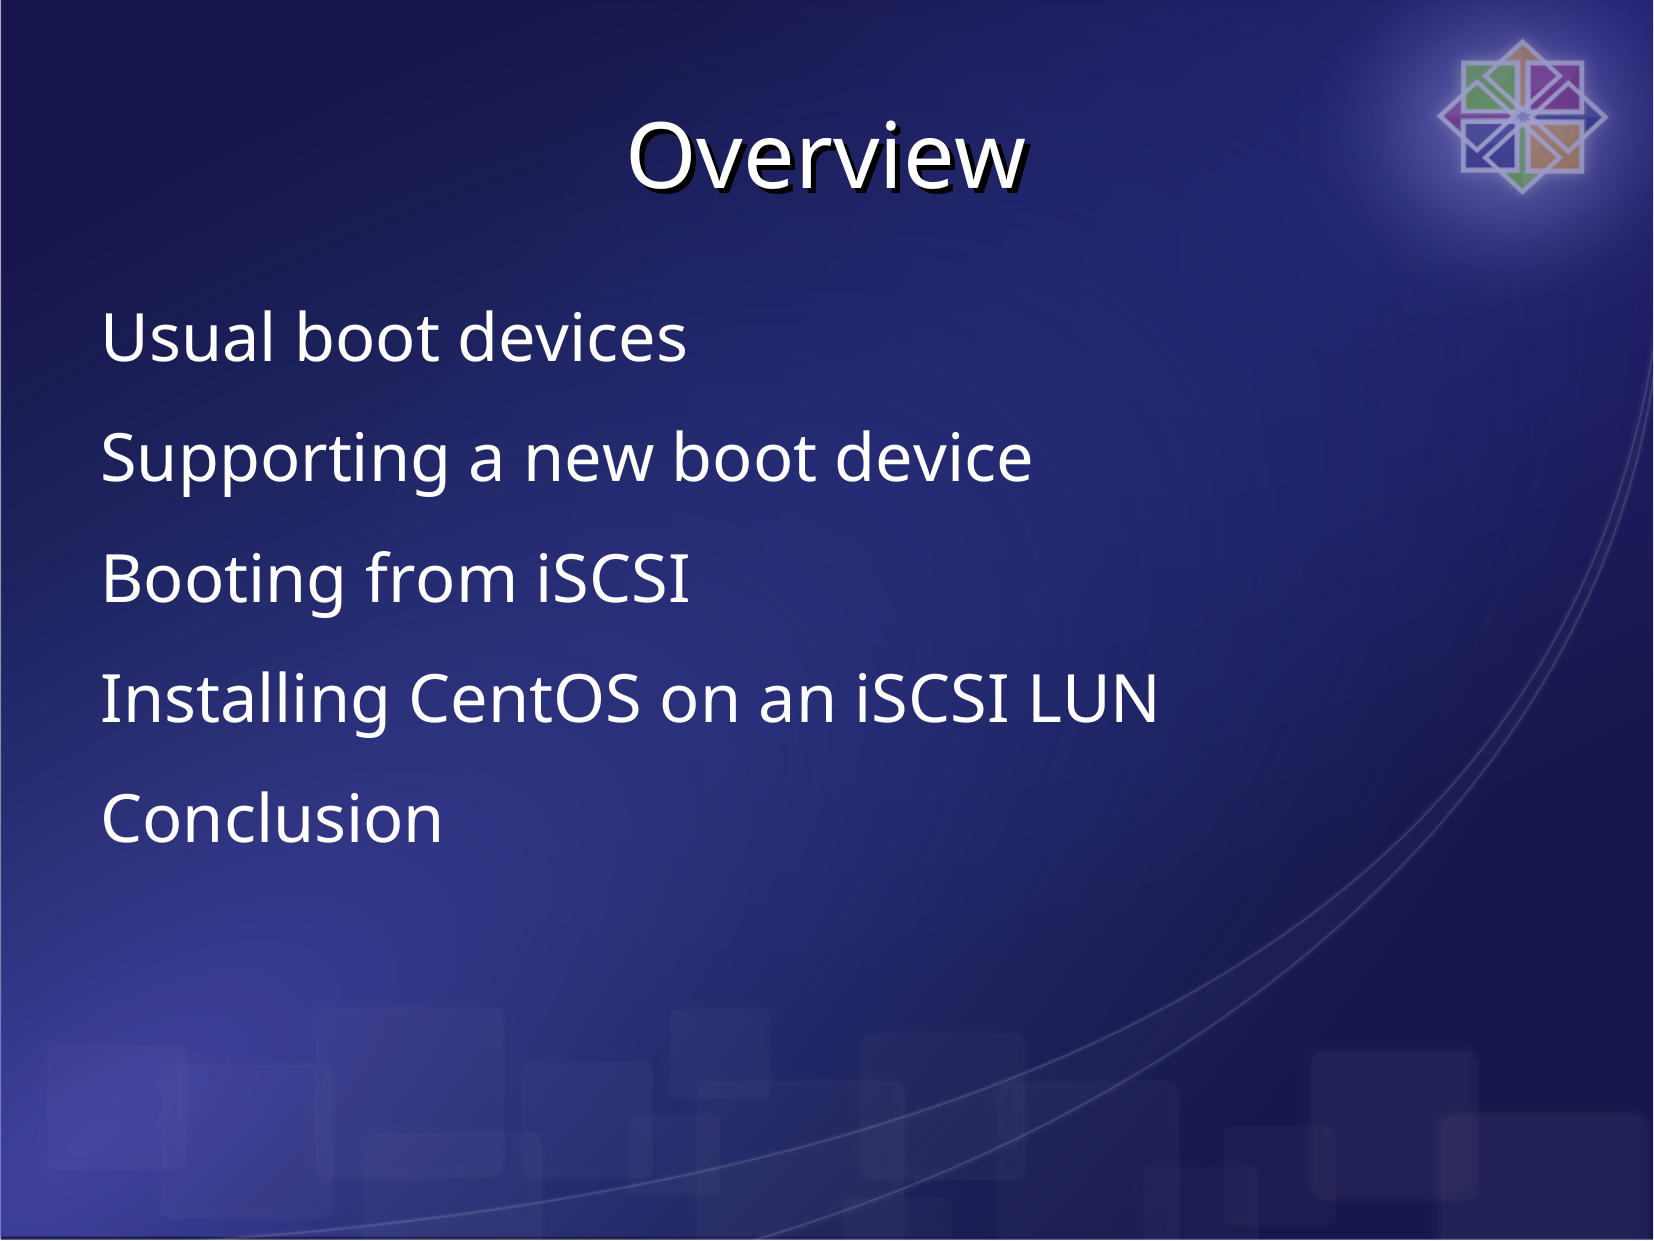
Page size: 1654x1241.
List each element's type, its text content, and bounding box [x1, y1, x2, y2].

title Overview [82, 49, 1571, 257]
picture [0, 0, 1654, 1241]
list Usual boot devices Supporting a new boot device Booting from iSCSI Installing CentOS on an iSCSI LUN Conclusion [82, 290, 1571, 1109]
